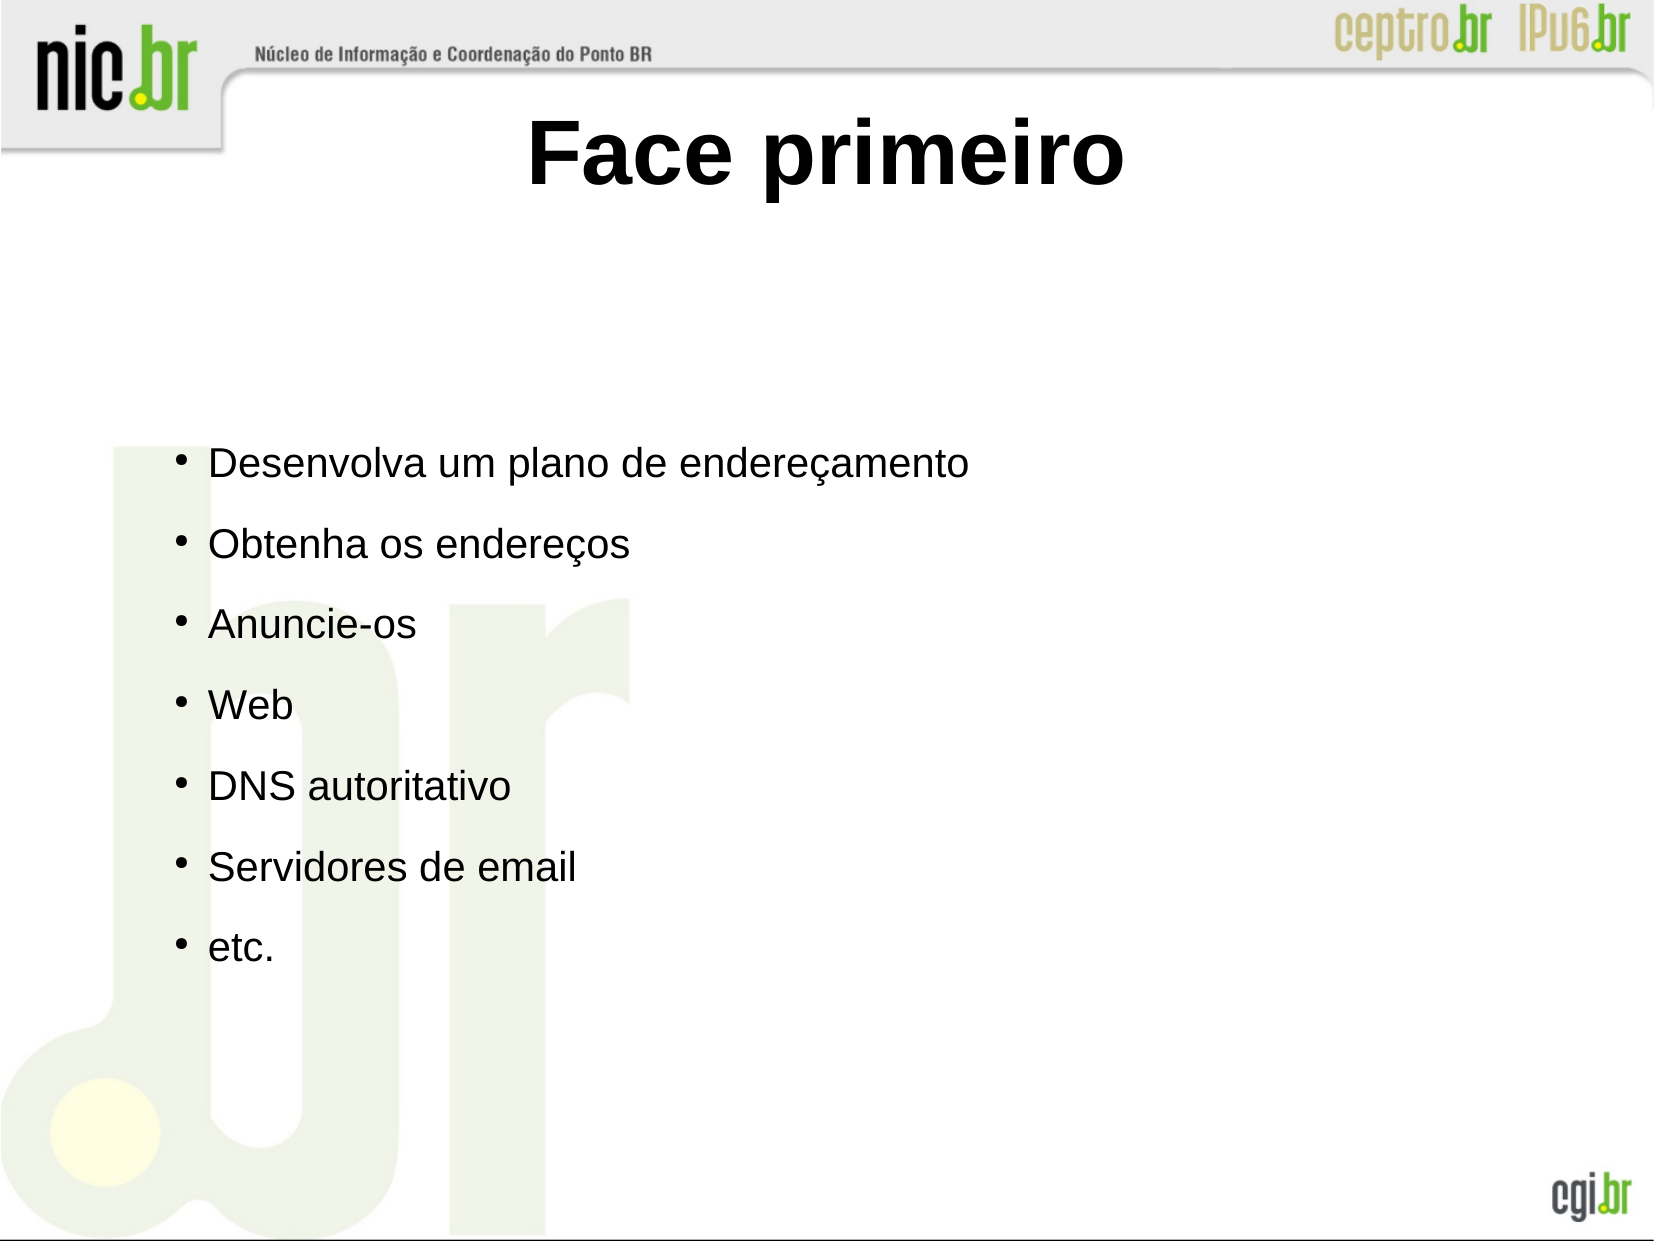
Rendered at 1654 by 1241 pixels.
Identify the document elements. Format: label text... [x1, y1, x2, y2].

text_box Face primeiro [73, 85, 1580, 204]
text_box Desenvolva um plano de endereçamento Obtenha os endereços Anuncie-os Web DNS autoritativo Servidores de email etc. [159, 428, 1495, 978]
picture [0, 0, 1654, 1241]
